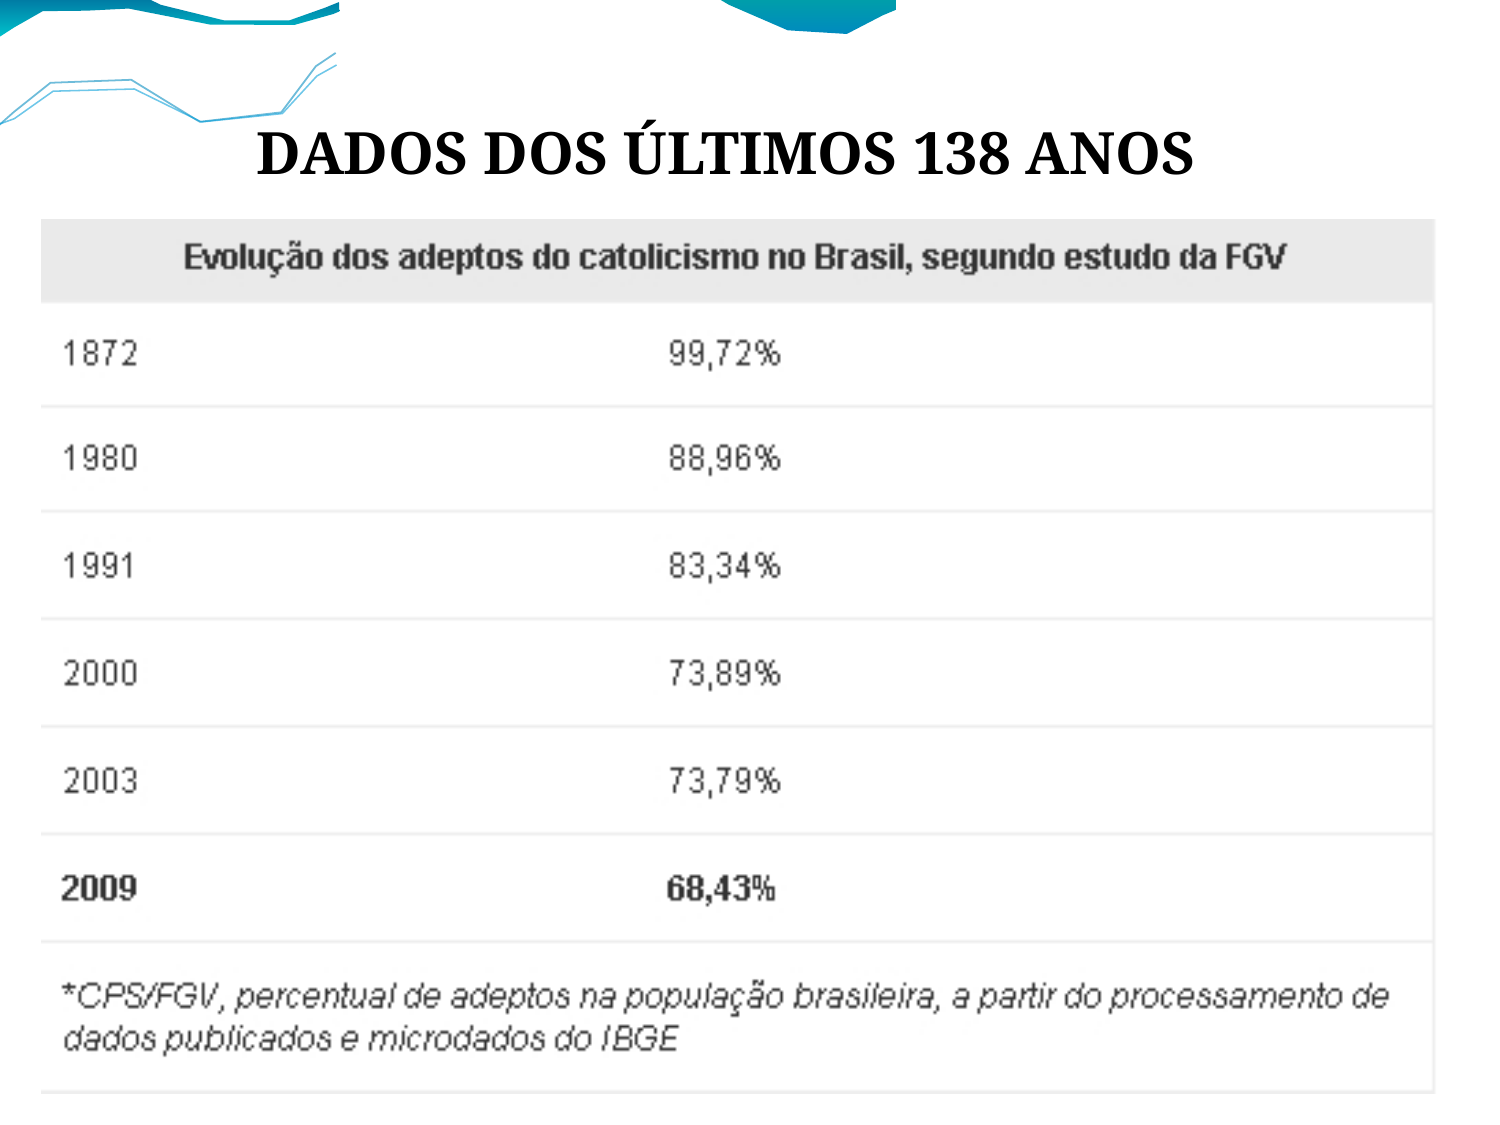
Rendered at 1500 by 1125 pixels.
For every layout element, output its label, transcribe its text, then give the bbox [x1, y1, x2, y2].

picture [41, 219, 1447, 1094]
text_box DADOS DOS ÚLTIMOS 138 ANOS [206, 109, 1247, 195]
